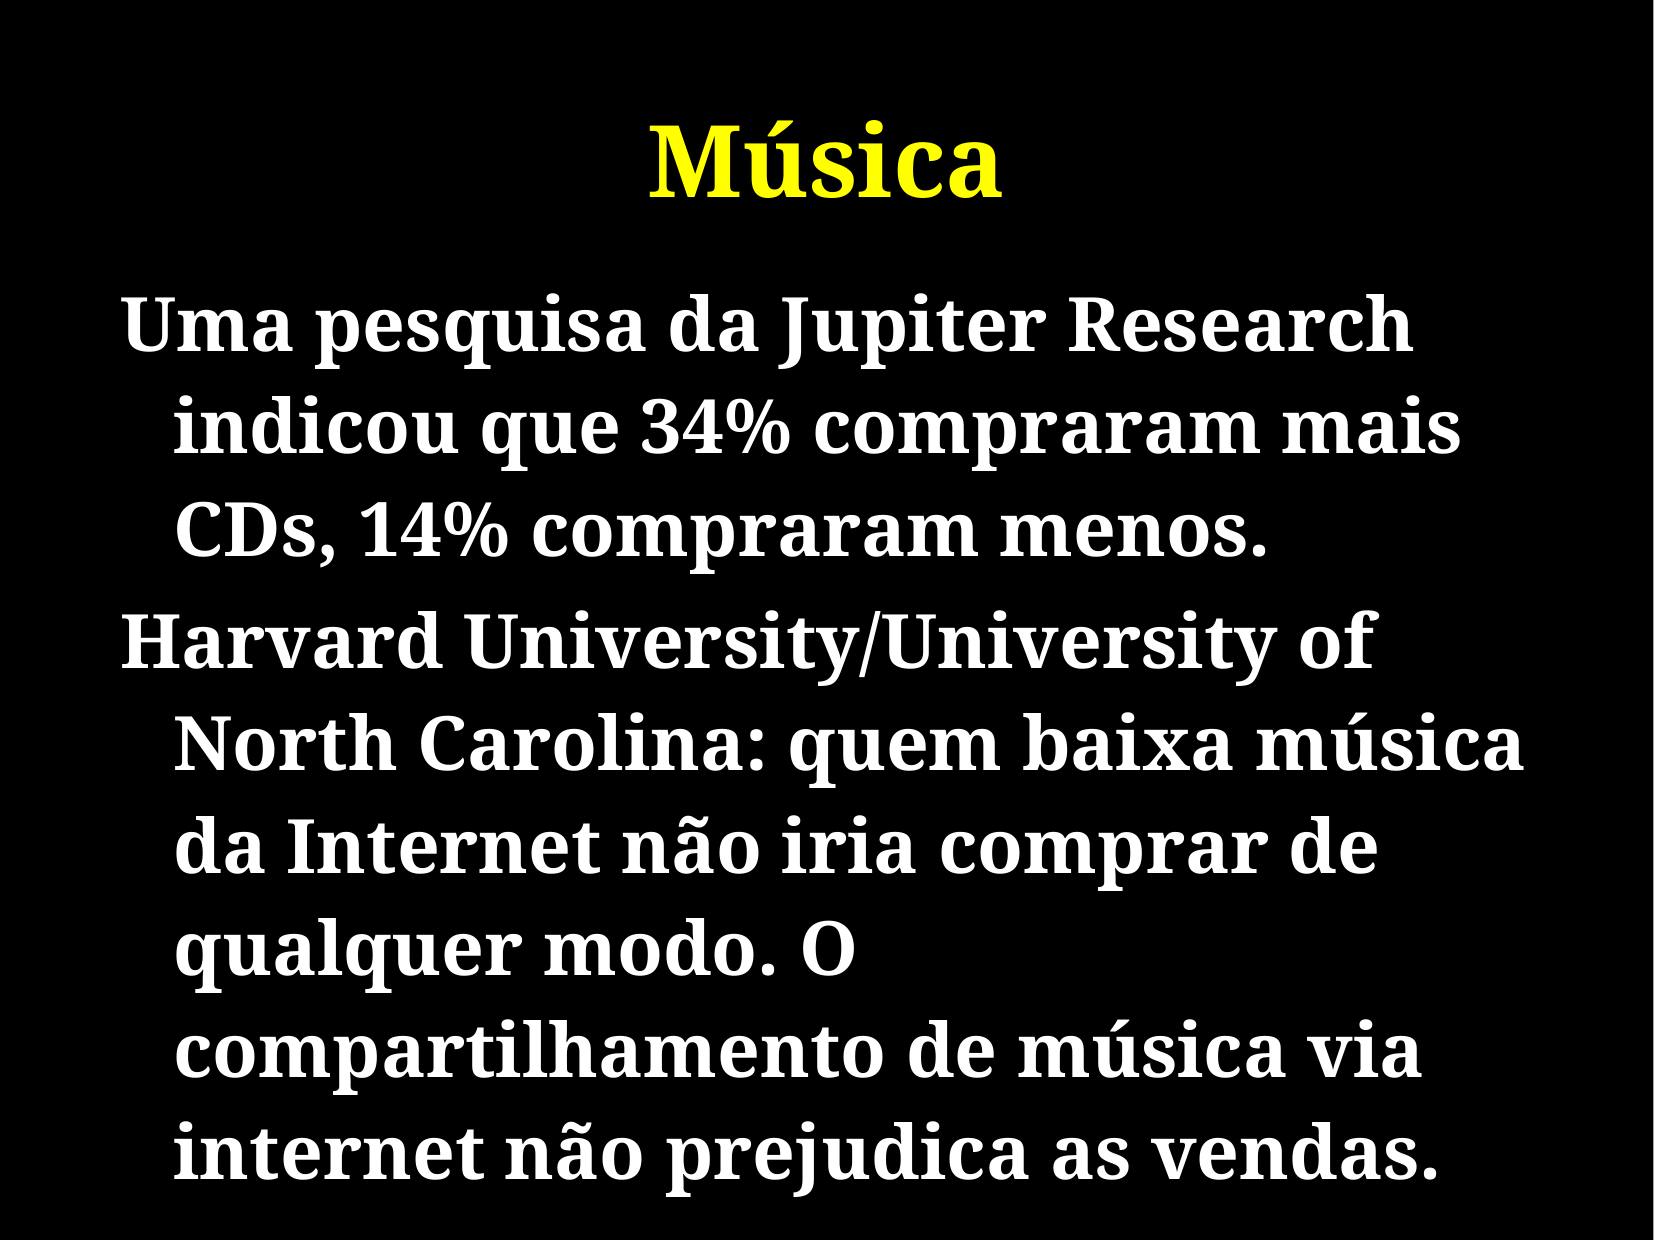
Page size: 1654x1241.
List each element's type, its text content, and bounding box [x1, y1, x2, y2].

title Música [82, 37, 1571, 279]
list Uma pesquisa da Jupiter Research indicou que 34% compraram mais CDs, 14% compraram menos. Harvard University/University of North Carolina: quem baixa música da Internet não iria comprar de qualquer modo. O compartilhamento de música via internet não prejudica as vendas. [87, 263, 1577, 1176]
